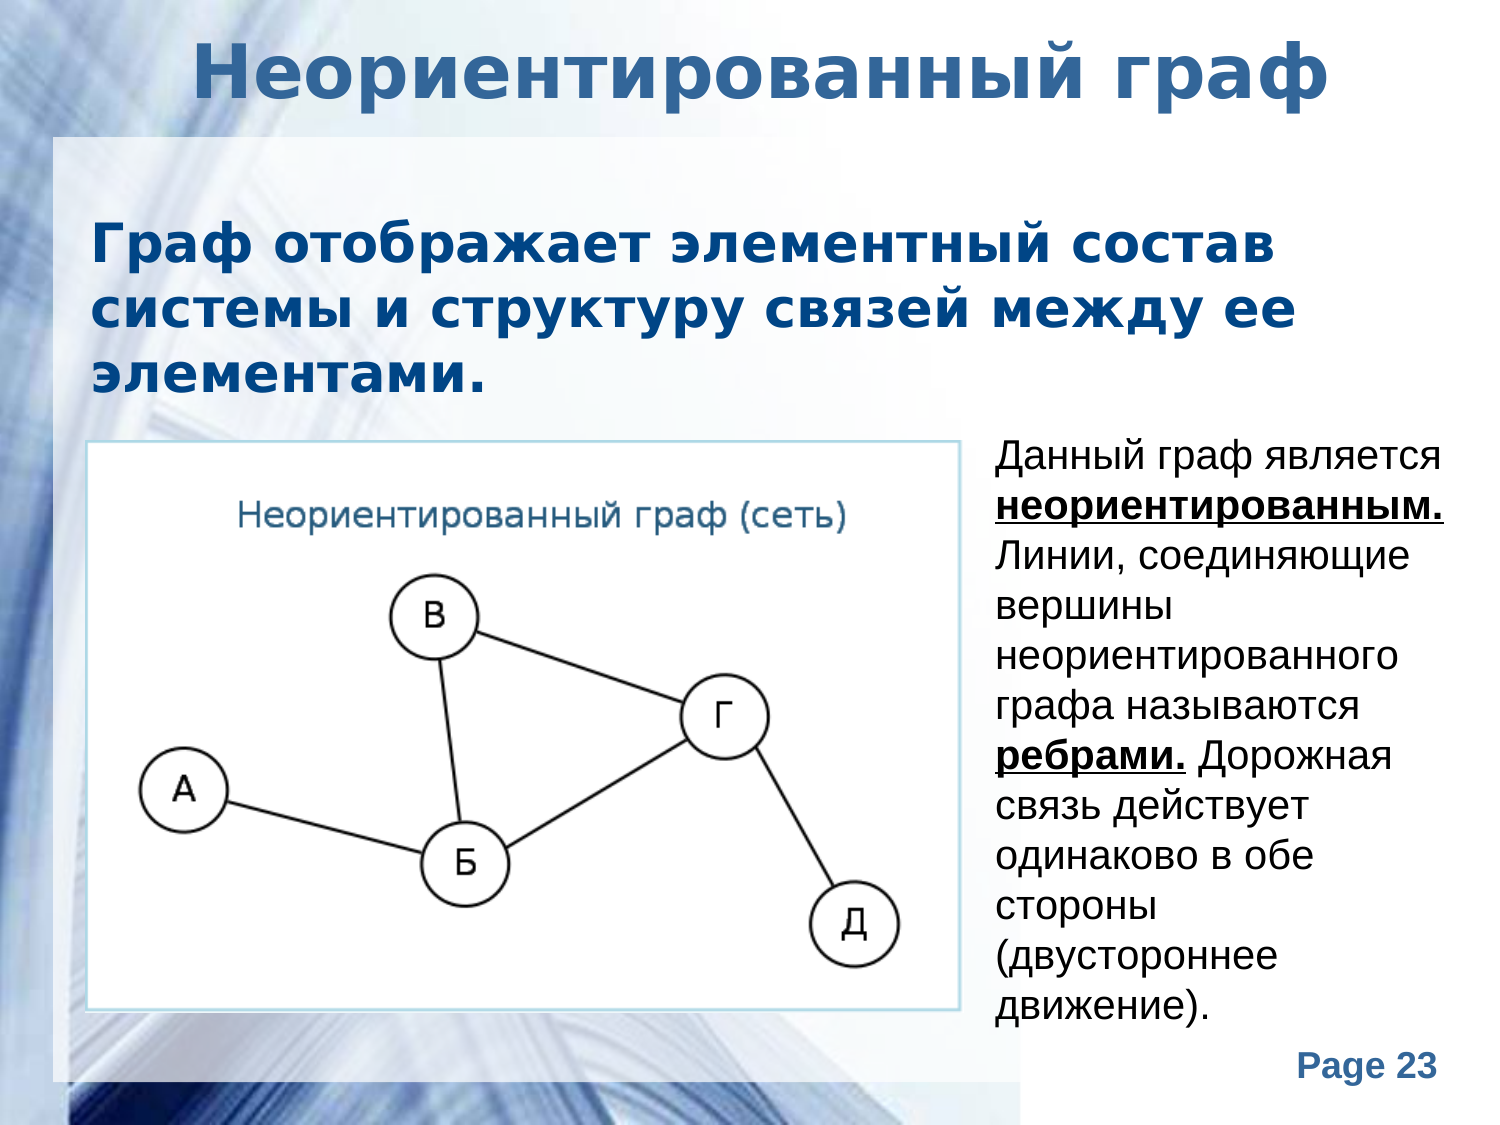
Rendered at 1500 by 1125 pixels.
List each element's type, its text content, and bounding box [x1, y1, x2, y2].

text_box Граф отображает элементный состав системы и структуру связей между ее элементами. [76, 200, 1441, 473]
picture [0, 0, 1500, 1125]
text_box Неориентированный граф [175, 16, 1347, 200]
text_box Данный граф является неориентированным. Линии, соединяющие вершины неориентированного графа называются ребрами. Дорожная связь действует одинаково в обе стороны (двустороннее движение). [980, 420, 1465, 1086]
